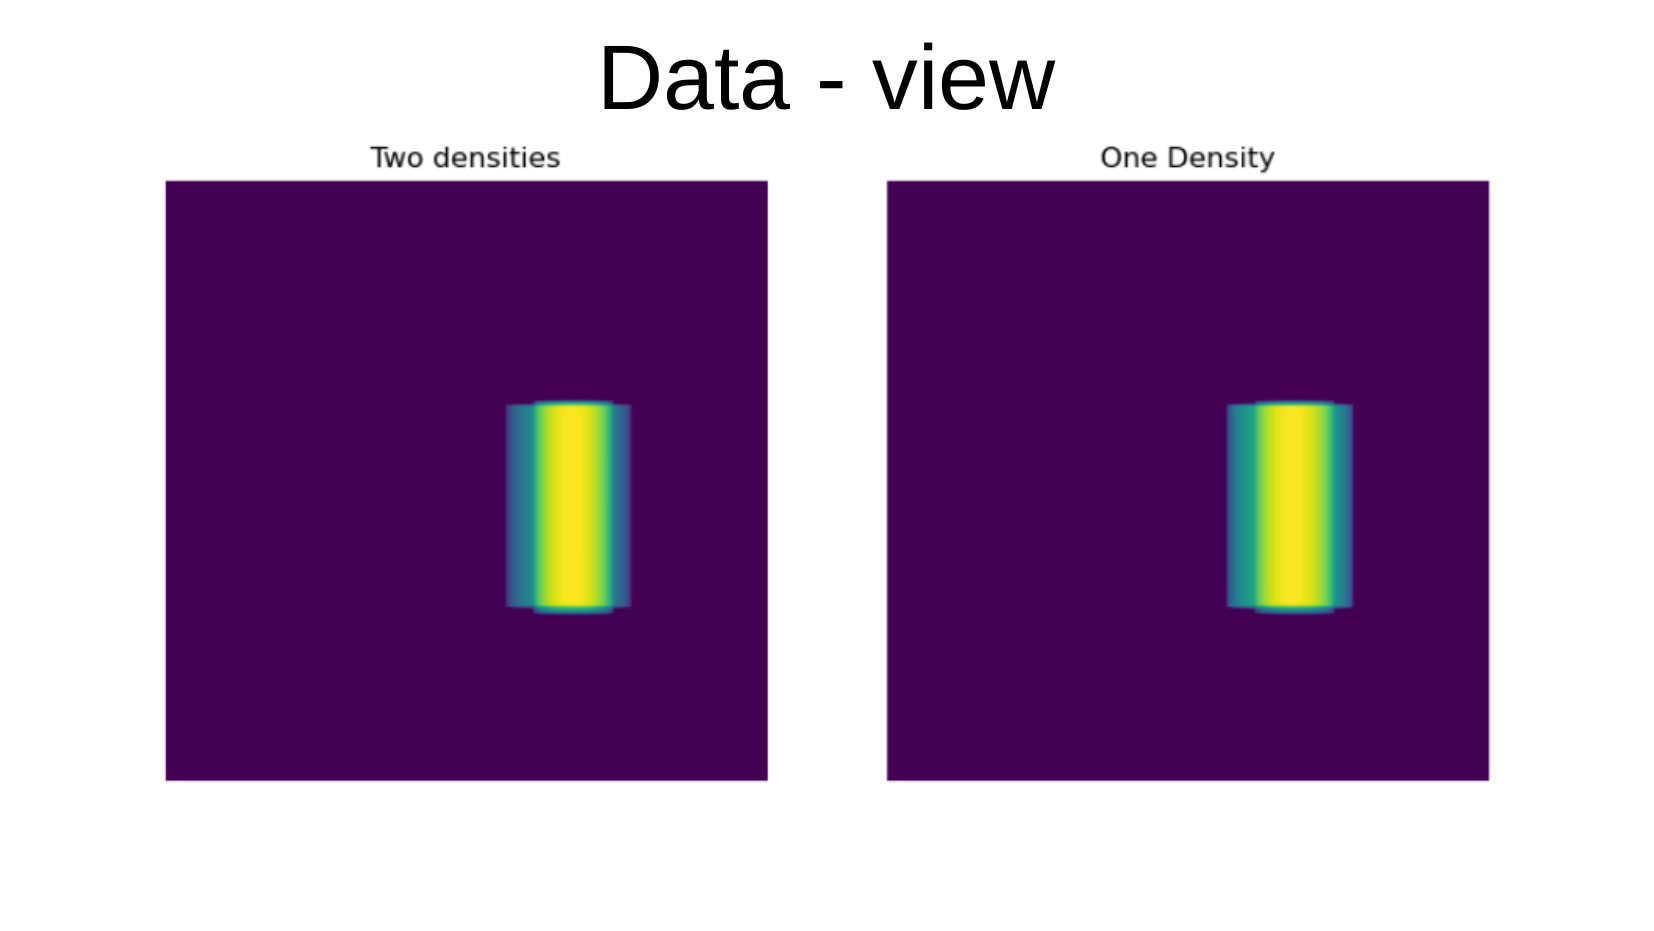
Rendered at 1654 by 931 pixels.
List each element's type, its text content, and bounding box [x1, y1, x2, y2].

picture [149, 130, 1503, 798]
title Data - view [82, 0, 1571, 156]
